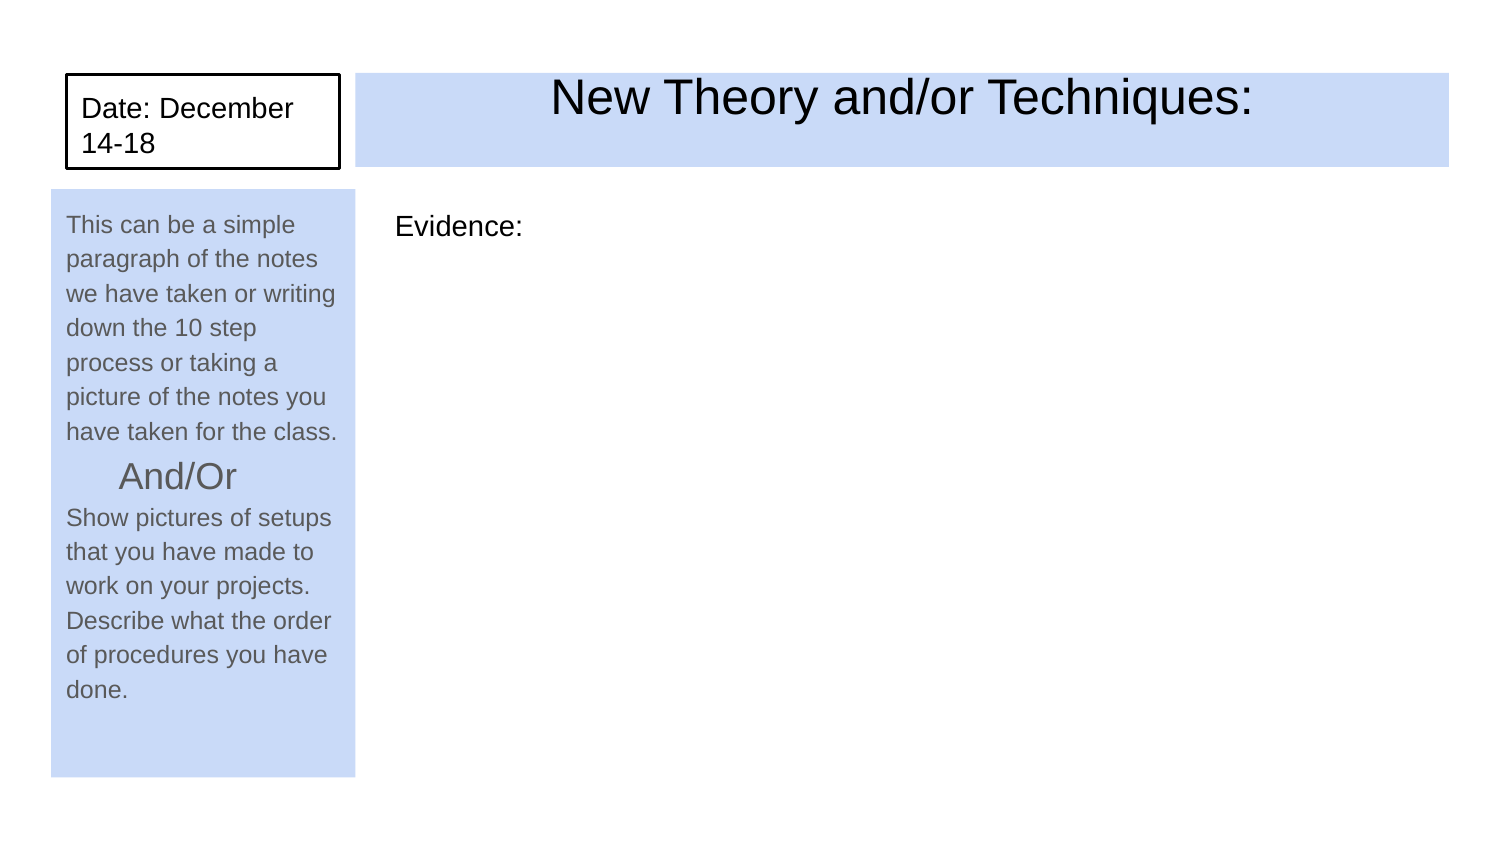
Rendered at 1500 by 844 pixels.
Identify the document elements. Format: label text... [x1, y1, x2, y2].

text_box Evidence: [379, 191, 1449, 781]
list This can be a simple paragraph of the notes we have taken or writing down the 10 step process or taking a picture of the notes you have taken for the class. And/Or Show pictures of setups that you have made to work on your projects. Describe what the order of procedures you have done. [51, 189, 356, 778]
title New Theory and/or Techniques: [355, 72, 1449, 167]
text_box Date: December 14-18 [66, 74, 340, 169]
